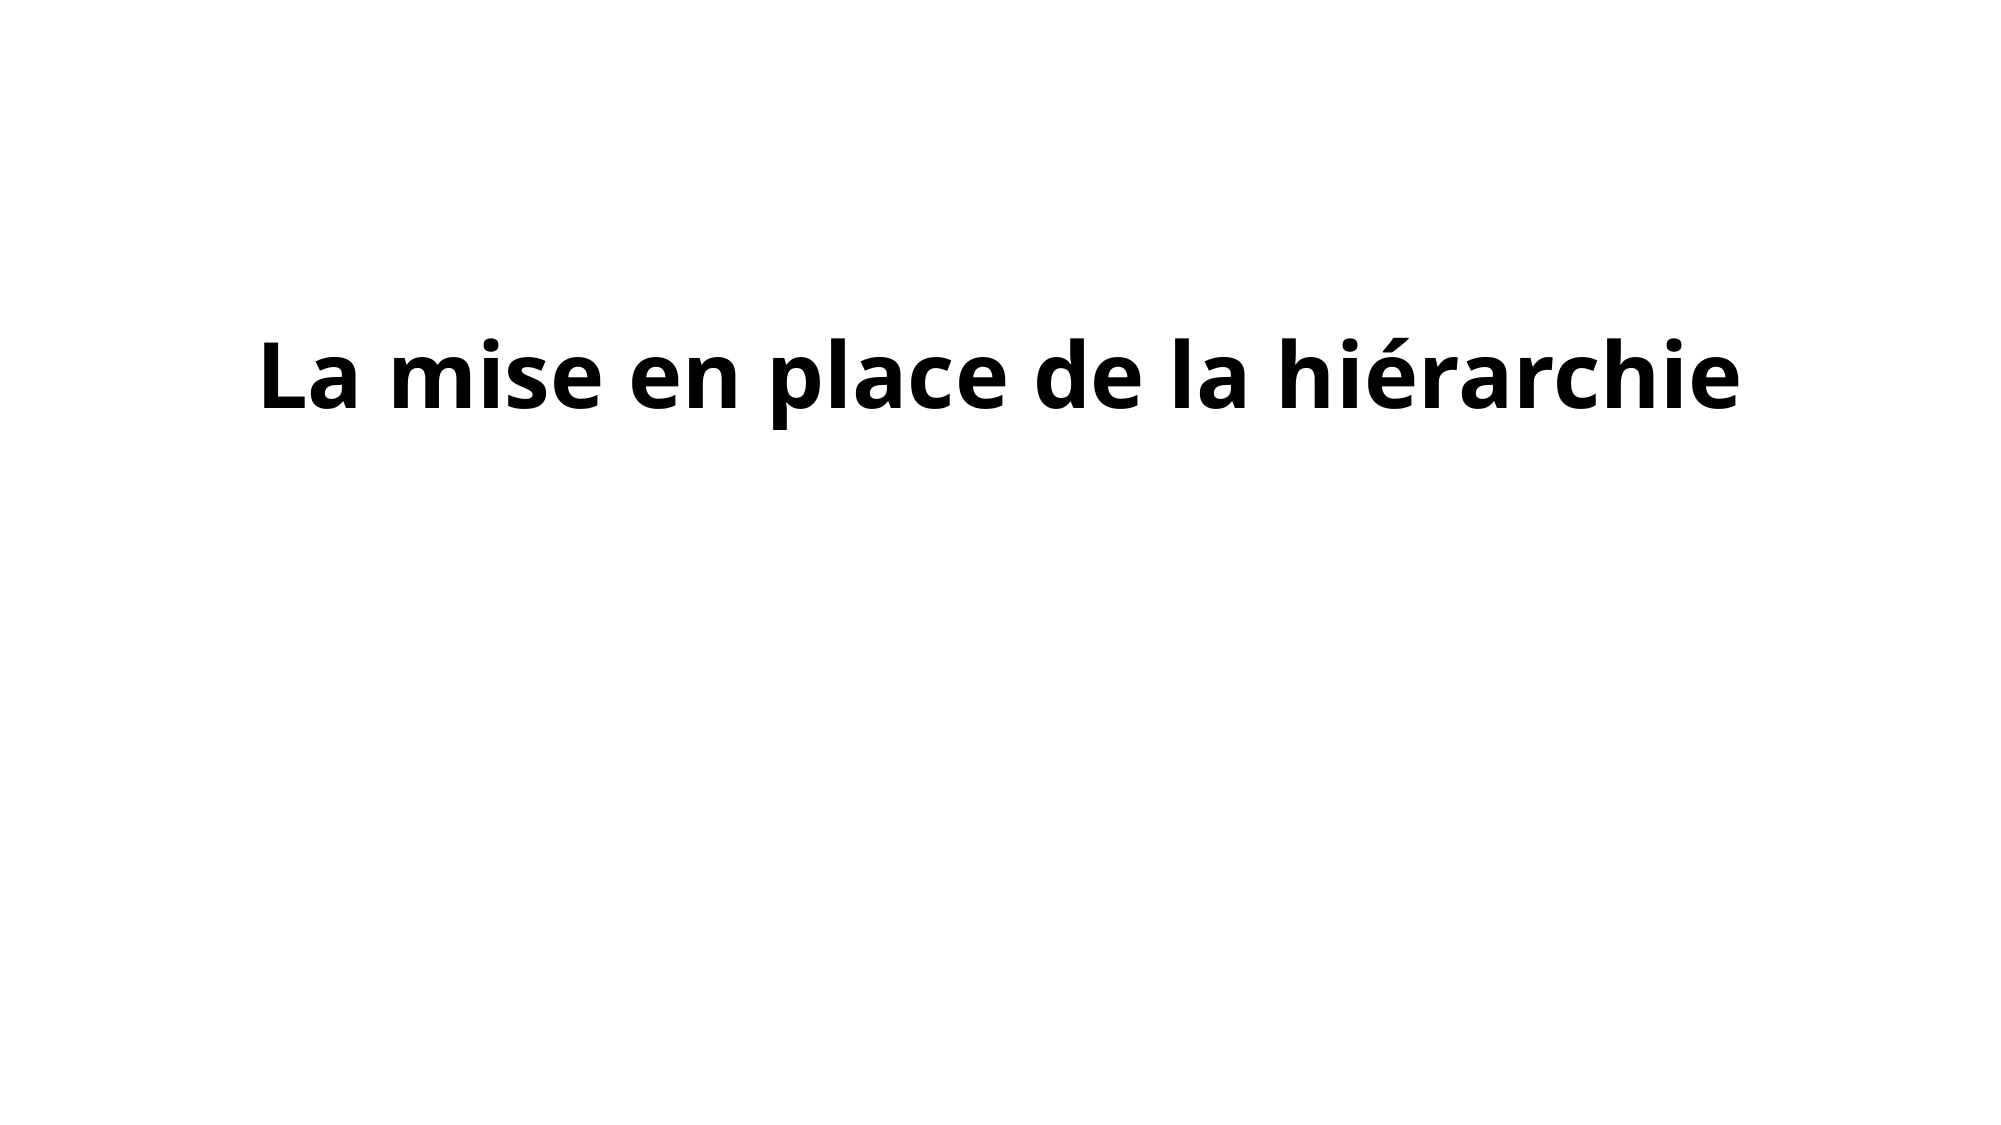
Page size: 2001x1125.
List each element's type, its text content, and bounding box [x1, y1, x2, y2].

title La mise en place de la hiérarchie [137, 269, 1863, 488]
